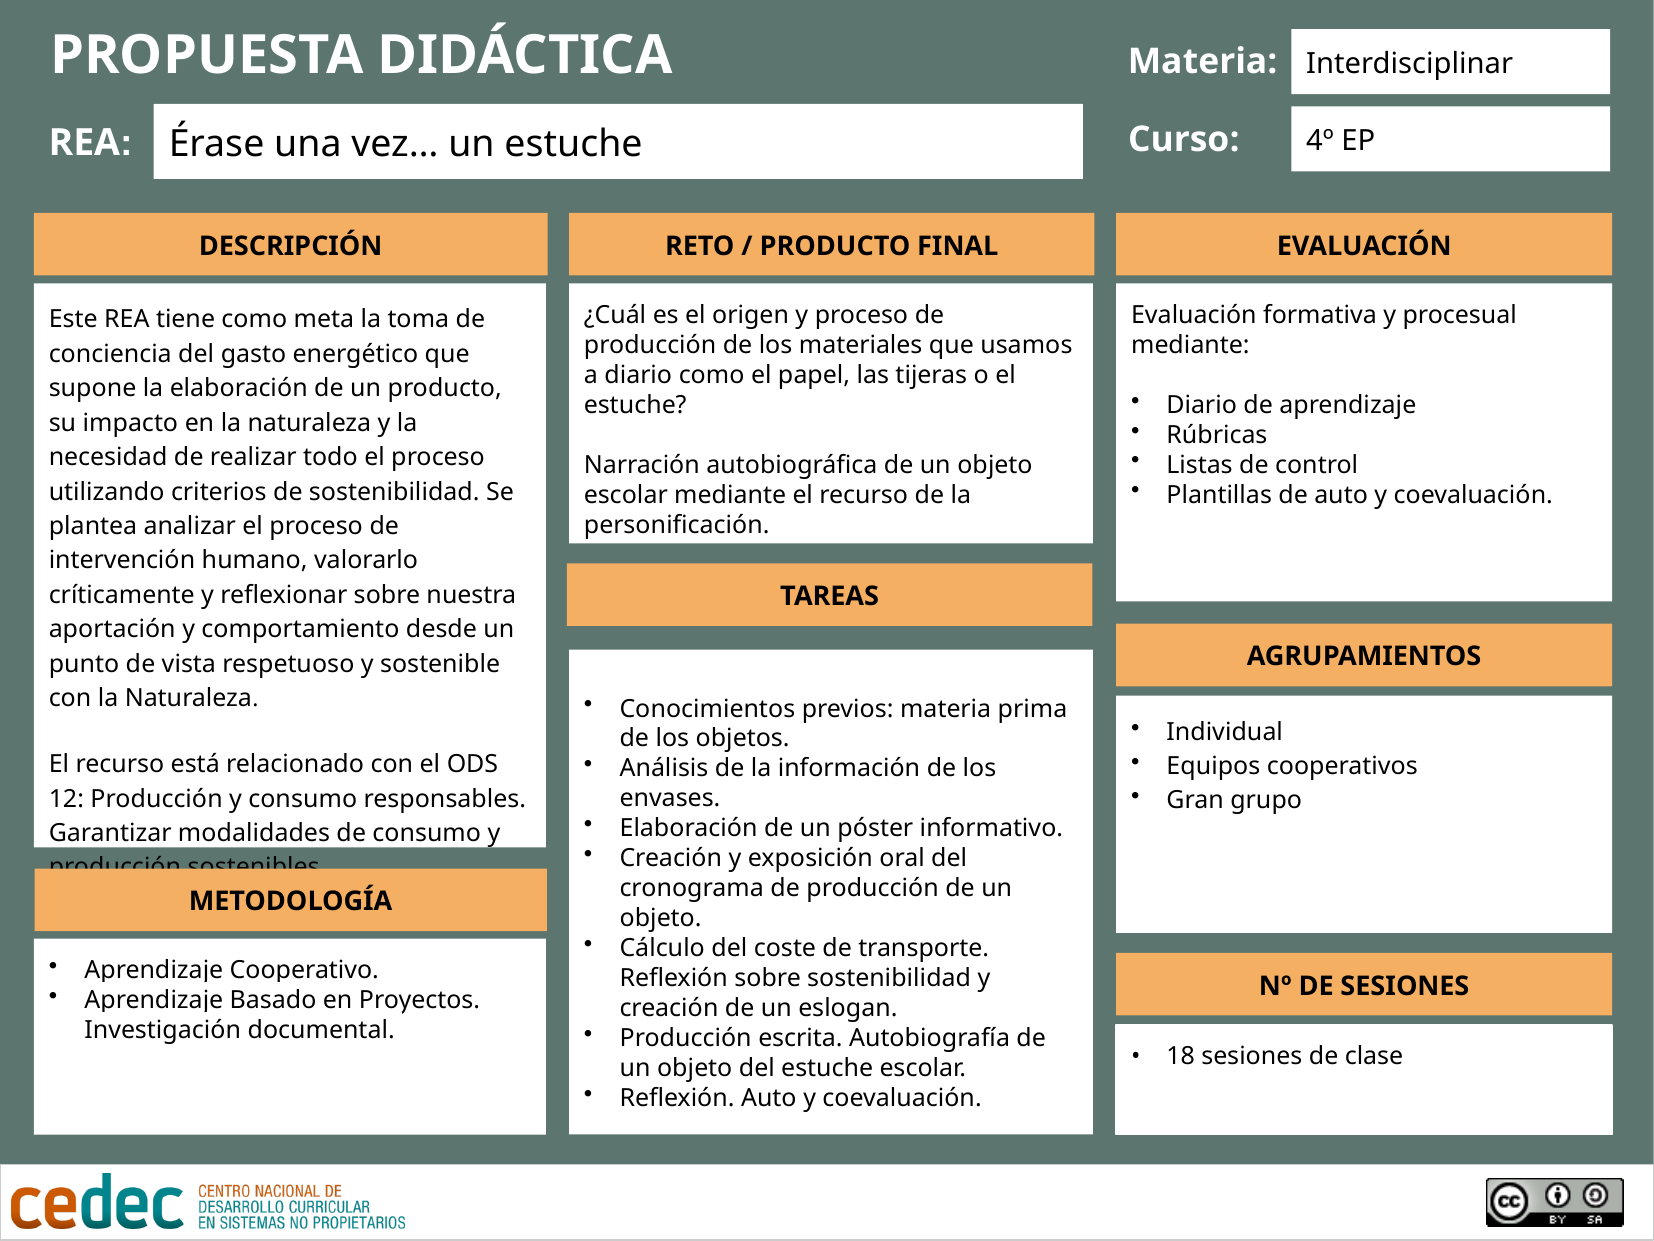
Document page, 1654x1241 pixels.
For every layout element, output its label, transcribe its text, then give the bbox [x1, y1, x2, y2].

text_box PROPUESTA DIDÁCTICA [35, 11, 1028, 110]
text_box DESCRIPCIÓN [33, 212, 548, 276]
text_box Aprendizaje Cooperativo. Aprendizaje Basado en Proyectos. Investigación documental. [33, 938, 546, 1135]
text_box Individual Equipos cooperativos Gran grupo [1116, 695, 1613, 933]
text_box Evaluación formativa y procesual mediante: Diario de aprendizaje Rúbricas Listas de control Plantillas de auto y coevaluación. [1116, 283, 1613, 602]
text_box 4º EP [1291, 106, 1611, 172]
text_box RETO / PRODUCTO FINAL [569, 212, 1095, 276]
text_box [0, 1164, 1654, 1241]
text_box Nº DE SESIONES [1116, 952, 1613, 1016]
text_box Érase una vez… un estuche [153, 103, 1083, 179]
text_box AGRUPAMIENTOS [1116, 623, 1613, 687]
text_box REA: [33, 110, 153, 174]
text_box METODOLOGÍA [34, 868, 547, 932]
text_box Este REA tiene como meta la toma de conciencia del gasto energético que supone la elaboración de un producto, su impacto en la naturaleza y la necesidad de realizar todo el proceso utilizando criterios de sostenibilidad. Se plantea analizar el proceso de intervención humano, valorarlo críticamente y reflexionar sobre nuestra aportación y comportamiento desde un punto de vista respetuoso y sostenible con la Naturaleza. El recurso está relacionado con el ODS 12: Producción y consumo responsables. Garantizar modalidades de consumo y producción sostenibles. [33, 283, 546, 848]
text_box Materia: [1113, 30, 1291, 94]
text_box Curso: [1113, 109, 1303, 173]
text_box Conocimientos previos: materia prima de los objetos. Análisis de la información de los envases. Elaboración de un póster informativo. Creación y exposición oral del cronograma de producción de un objeto. Cálculo del coste de transporte. Reflexión sobre sostenibilidad y creación de un eslogan. Producción escrita. Autobiografía de un objeto del estuche escolar. Reflexión. Auto y coevaluación. [569, 649, 1093, 1135]
text_box TAREAS [566, 563, 1093, 626]
text_box ¿Cuál es el origen y proceso de producción de los materiales que usamos a diario como el papel, las tijeras o el estuche? Narración autobiográfica de un objeto escolar mediante el recurso de la personificación. [569, 283, 1093, 544]
text_box EVALUACIÓN [1116, 212, 1613, 276]
picture [1486, 1178, 1624, 1227]
picture [11, 1173, 405, 1229]
text_box 18 sesiones de clase [1116, 1024, 1613, 1135]
text_box Interdisciplinar [1291, 29, 1611, 95]
